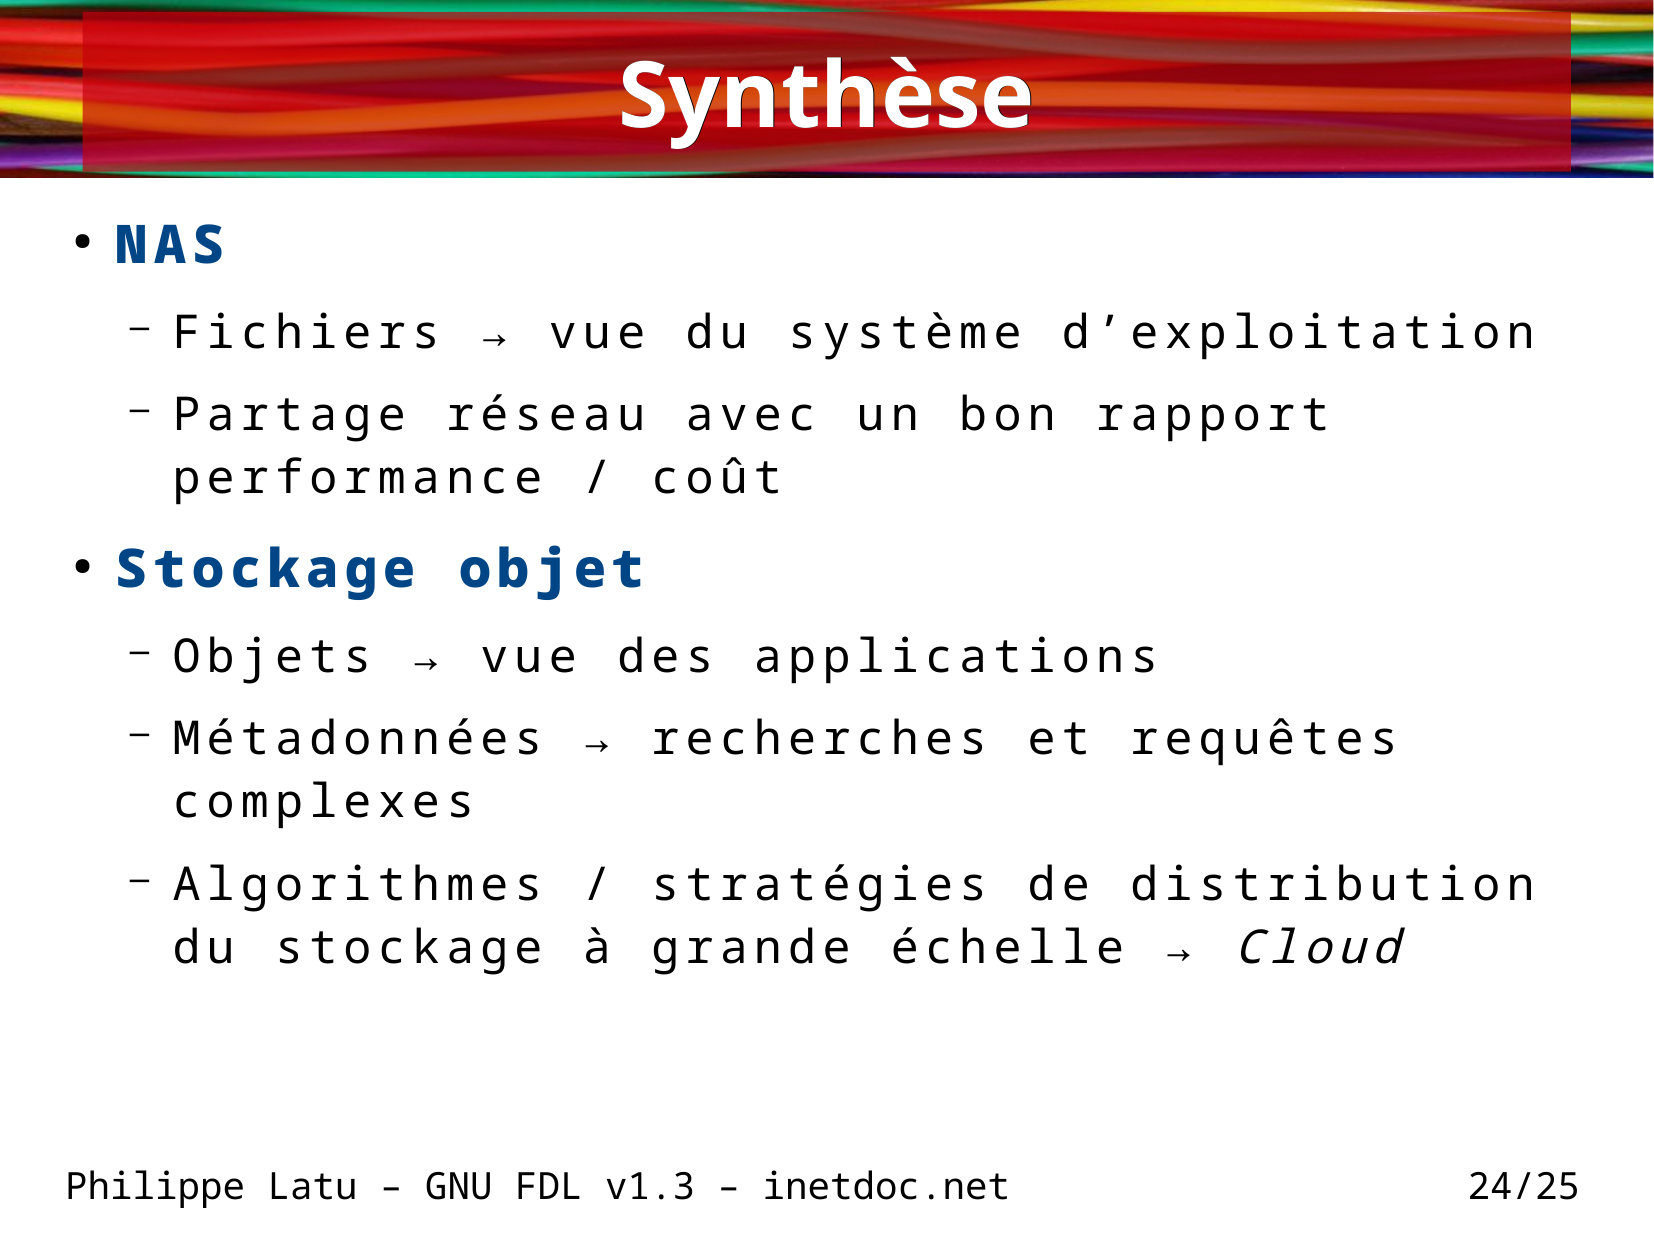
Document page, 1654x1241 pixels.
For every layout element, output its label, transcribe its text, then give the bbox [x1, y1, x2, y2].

list NAS Fichiers → vue du système d’exploitation Partage réseau avec un bon rapport performance / coût Stockage objet Objets → vue des applications Métadonnées → recherches et requêtes complexes Algorithmes / stratégies de distribution du stockage à grande échelle → Cloud [59, 206, 1548, 1099]
text_box Philippe Latu – GNU FDL v1.3 – inetdoc.net <numéro>/25 [59, 1133, 1595, 1237]
picture [0, 0, 1654, 178]
title Synthèse [82, 11, 1571, 172]
